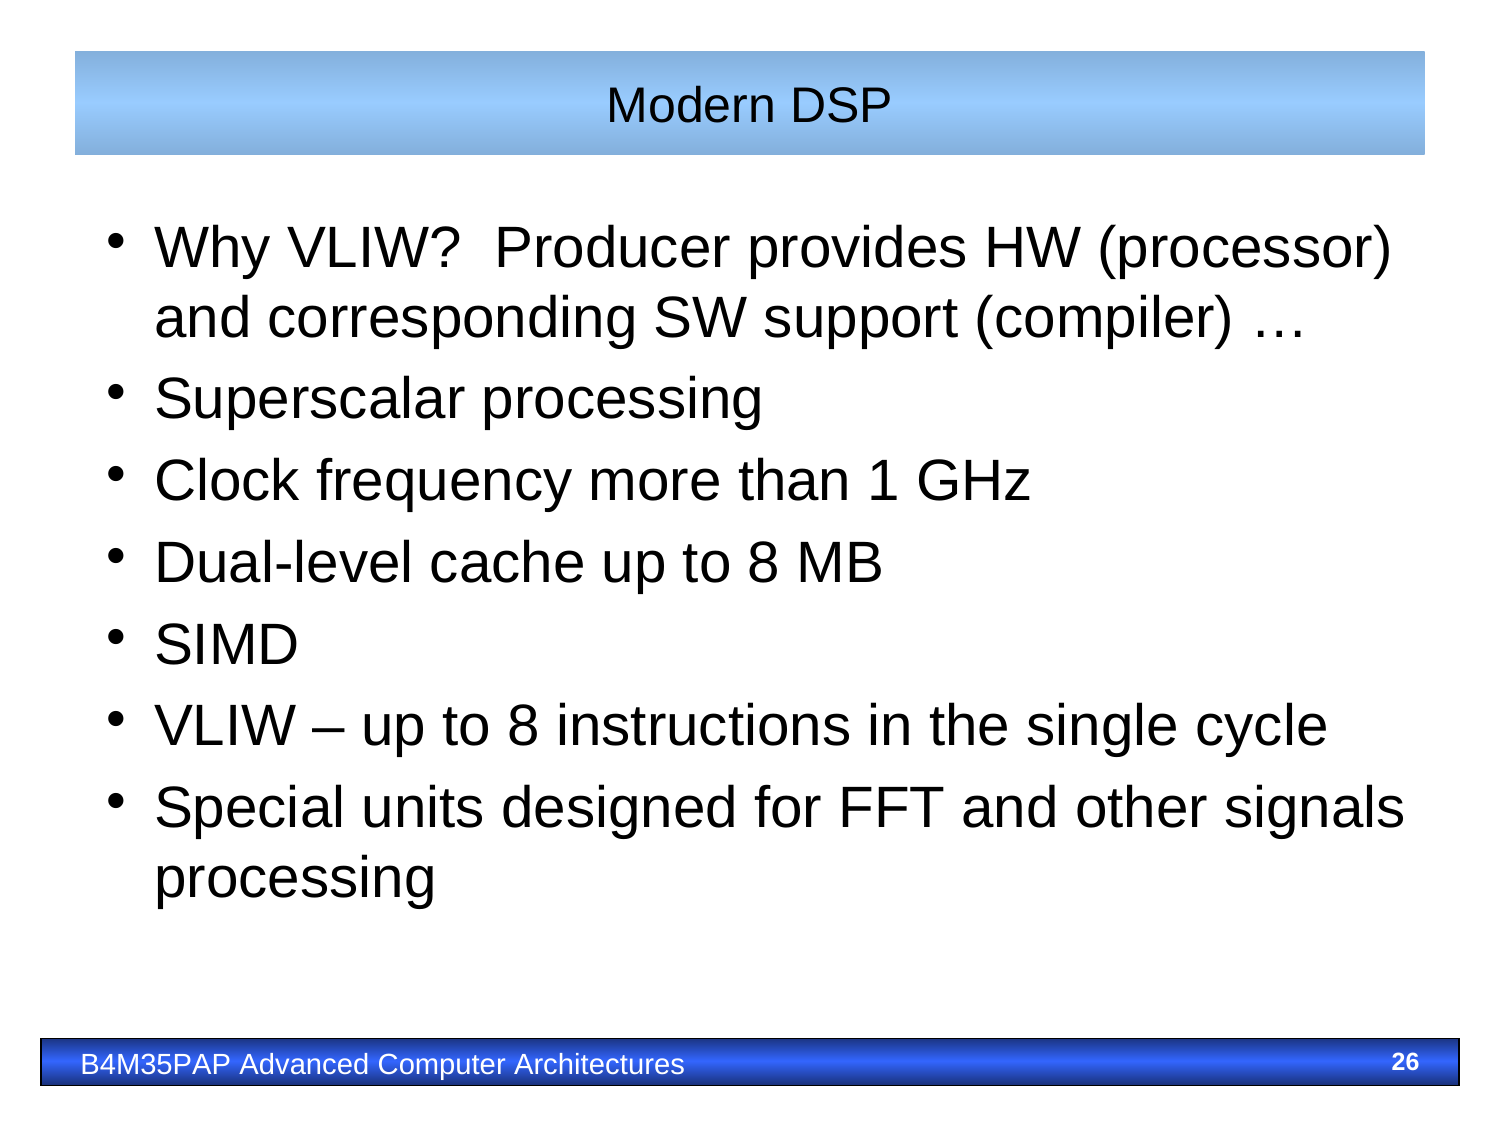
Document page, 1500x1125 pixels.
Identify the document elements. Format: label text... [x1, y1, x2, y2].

list Why VLIW? Producer provides HW (processor) and corresponding SW support (compiler) … Superscalar processing Clock frequency more than 1 GHz Dual-level cache up to 8 MB SIMD VLIW – up to 8 instructions in the single cycle Special units designed for FFT and other signals processing [75, 201, 1425, 993]
title Modern DSP [75, 51, 1425, 155]
